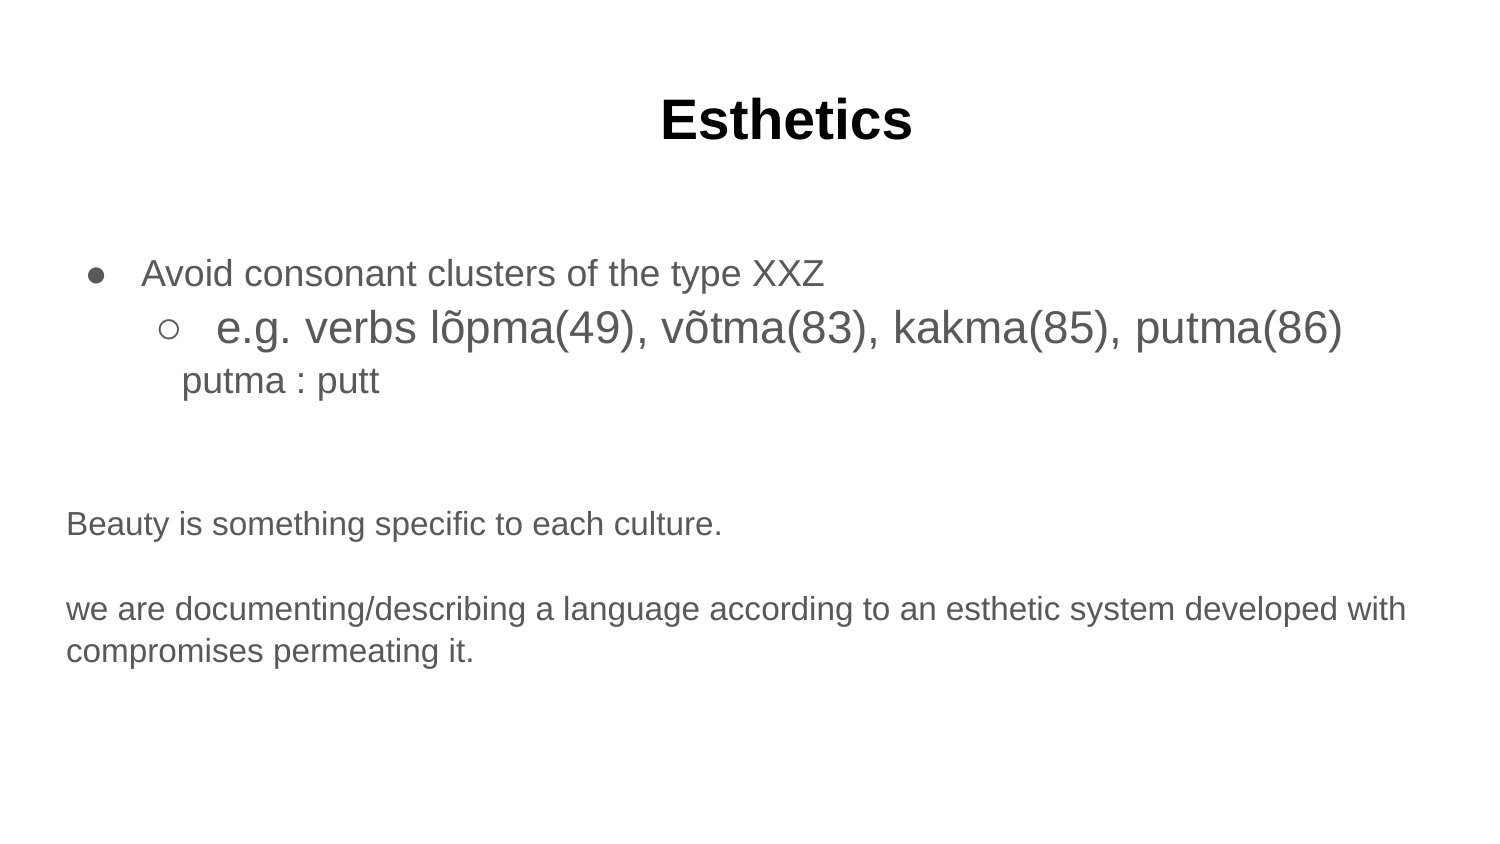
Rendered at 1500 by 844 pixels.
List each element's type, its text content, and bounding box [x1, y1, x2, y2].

title Esthetics [51, 72, 1449, 167]
list Avoid consonant clusters of the type XXZ e.g. verbs lõpma(49), võtma(83), kakma(85), putma(86) putma : putt Beauty is something specific to each culture. we are documenting/describing a language according to an esthetic system developed with compromises permeating it. [51, 189, 1449, 750]
